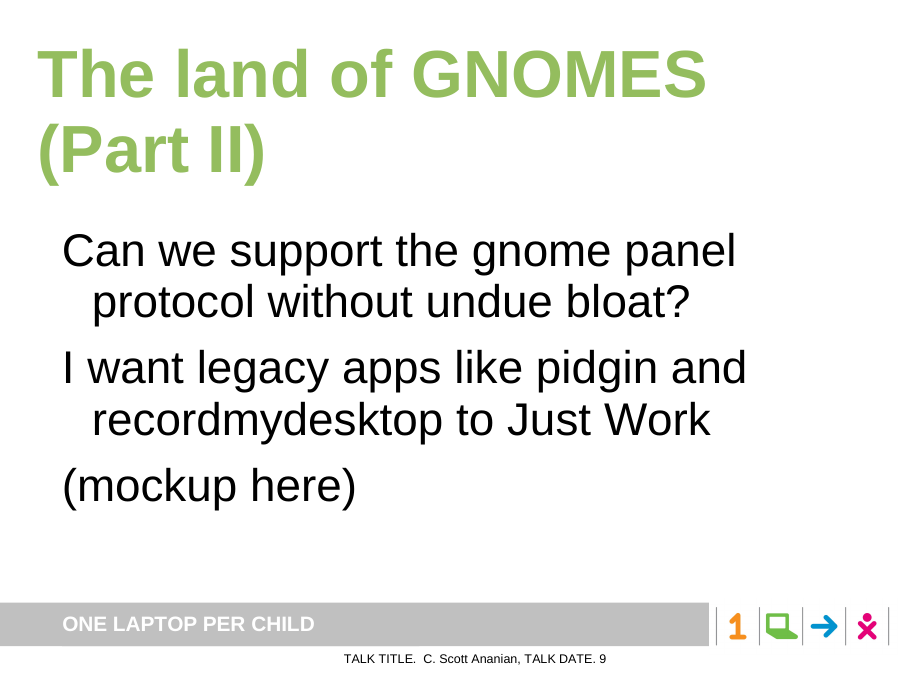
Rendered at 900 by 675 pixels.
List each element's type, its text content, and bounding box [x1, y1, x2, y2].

picture [844, 598, 898, 655]
list Can we support the gnome panel protocol without undue bloat? I want legacy apps like pidgin and recordmydesktop to Just Work (mockup here) [61, 224, 844, 675]
title The land of GNOMES (Part II) [37, 37, 856, 211]
